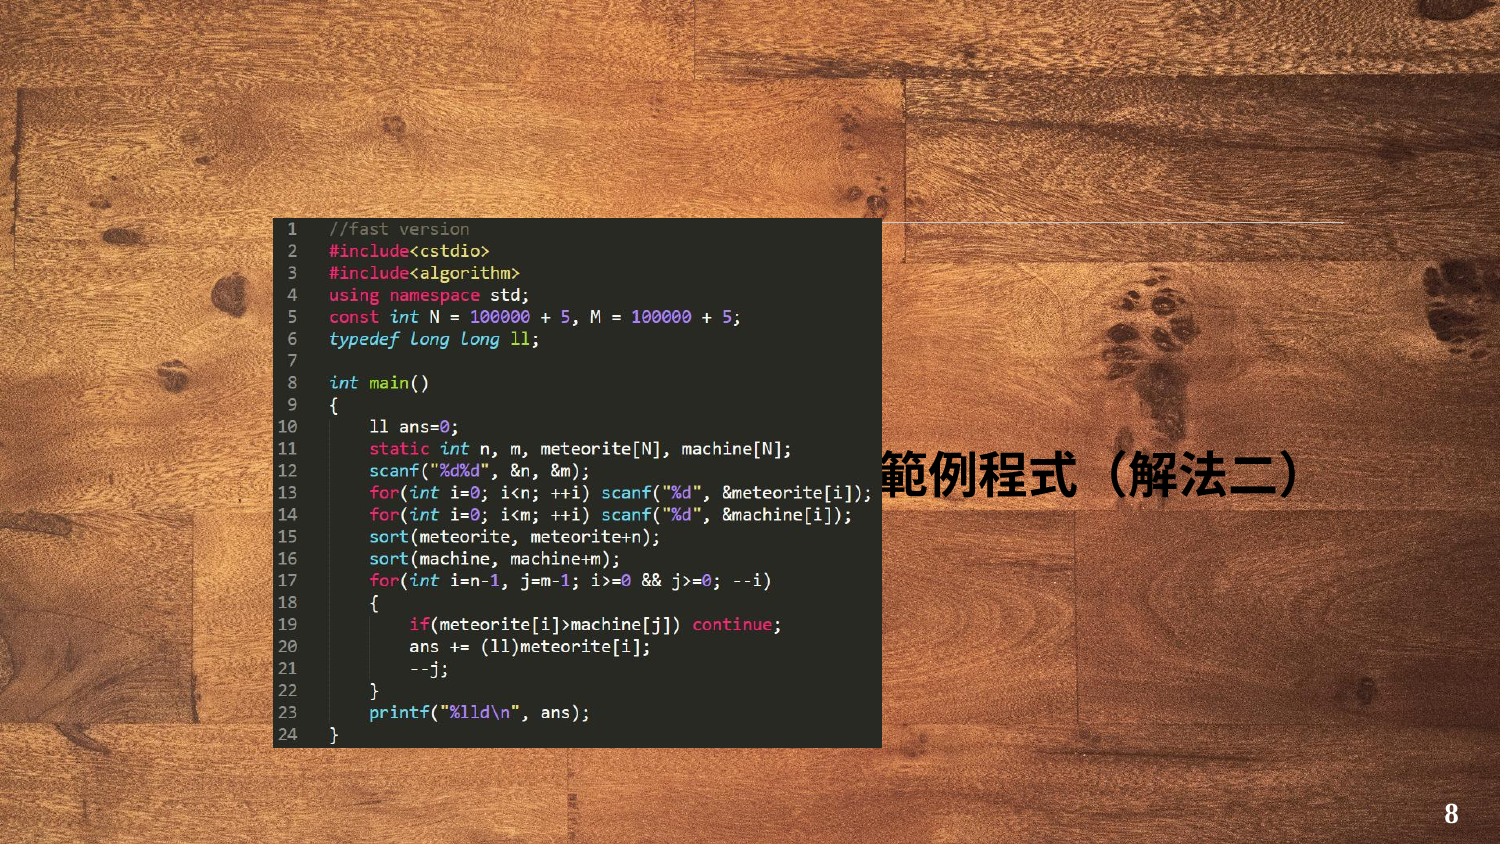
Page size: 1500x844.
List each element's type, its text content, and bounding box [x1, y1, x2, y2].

slide_number 9 [1429, 779, 1500, 844]
picture [273, 218, 882, 748]
title 範例程式（解法二） [255, 117, 1341, 233]
